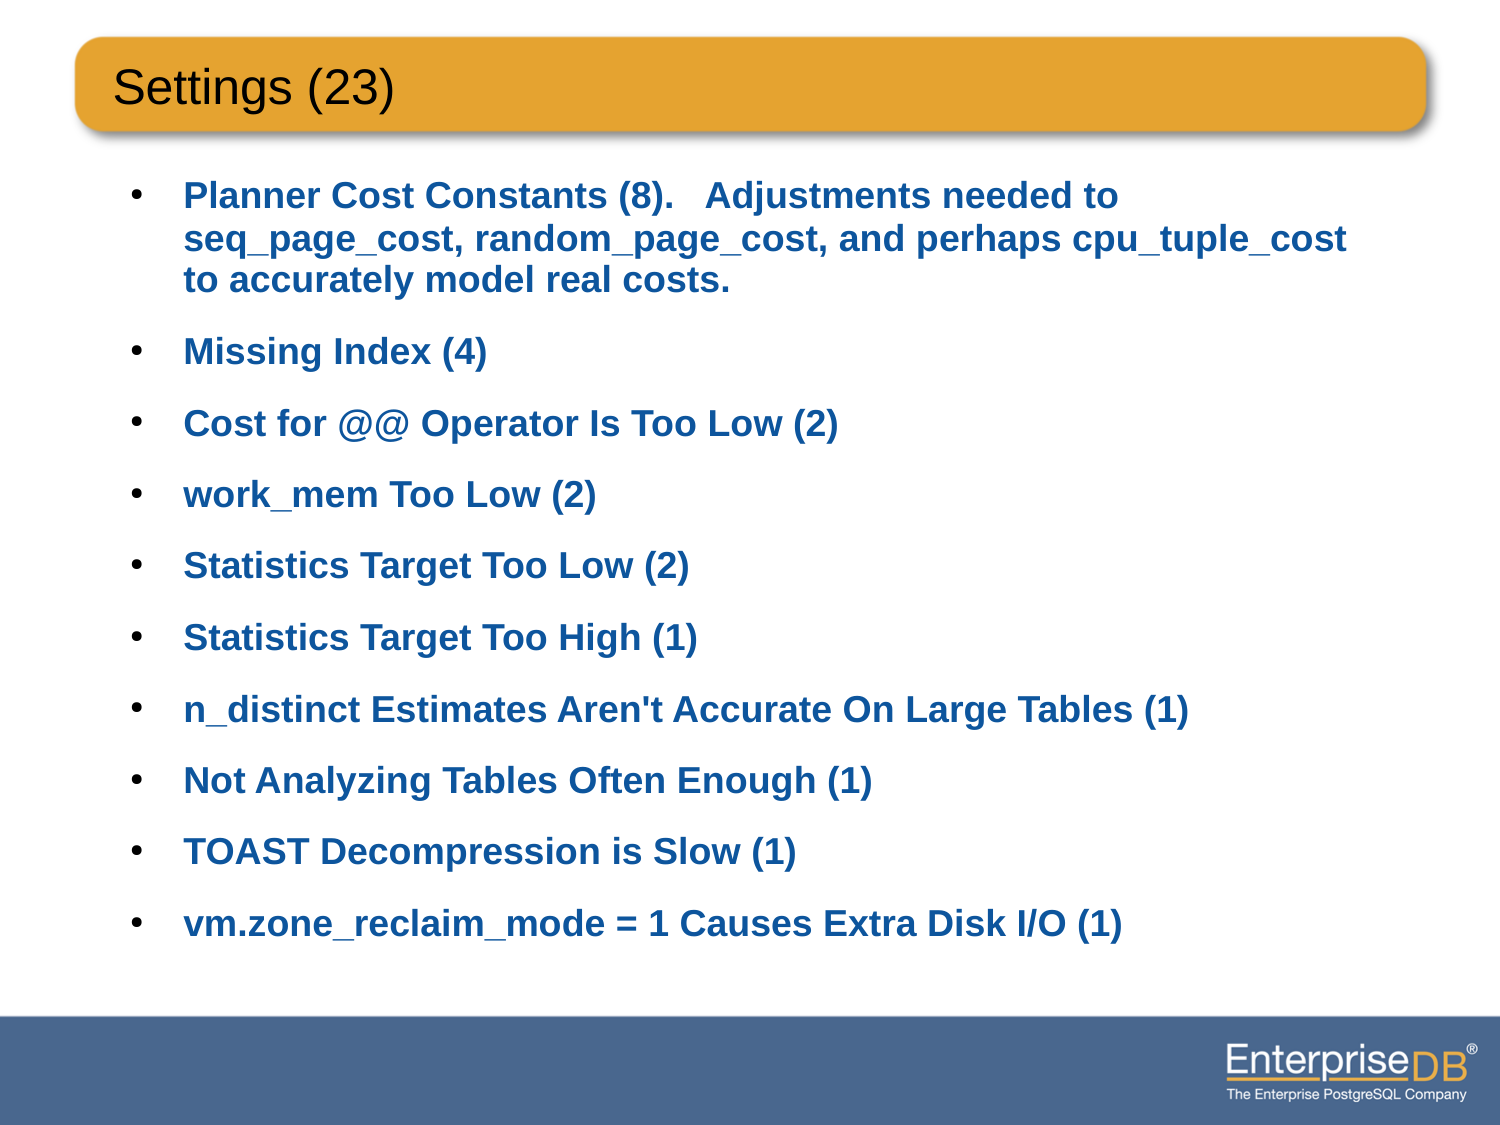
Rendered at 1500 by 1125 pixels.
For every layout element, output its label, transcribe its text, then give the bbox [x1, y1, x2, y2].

picture [0, 0, 1500, 1125]
title Settings (23) [112, 37, 1388, 138]
list Planner Cost Constants (8). Adjustments needed to seq_page_cost, random_page_cost, and perhaps cpu_tuple_cost to accurately model real costs. Missing Index (4) Cost for @@ Operator Is Too Low (2) work_mem Too Low (2) Statistics Target Too Low (2) Statistics Target Too High (1) n_distinct Estimates Aren't Accurate On Large Tables (1) Not Analyzing Tables Often Enough (1) TOAST Decompression is Slow (1) vm.zone_reclaim_mode = 1 Causes Extra Disk I/O (1) [112, 174, 1388, 948]
